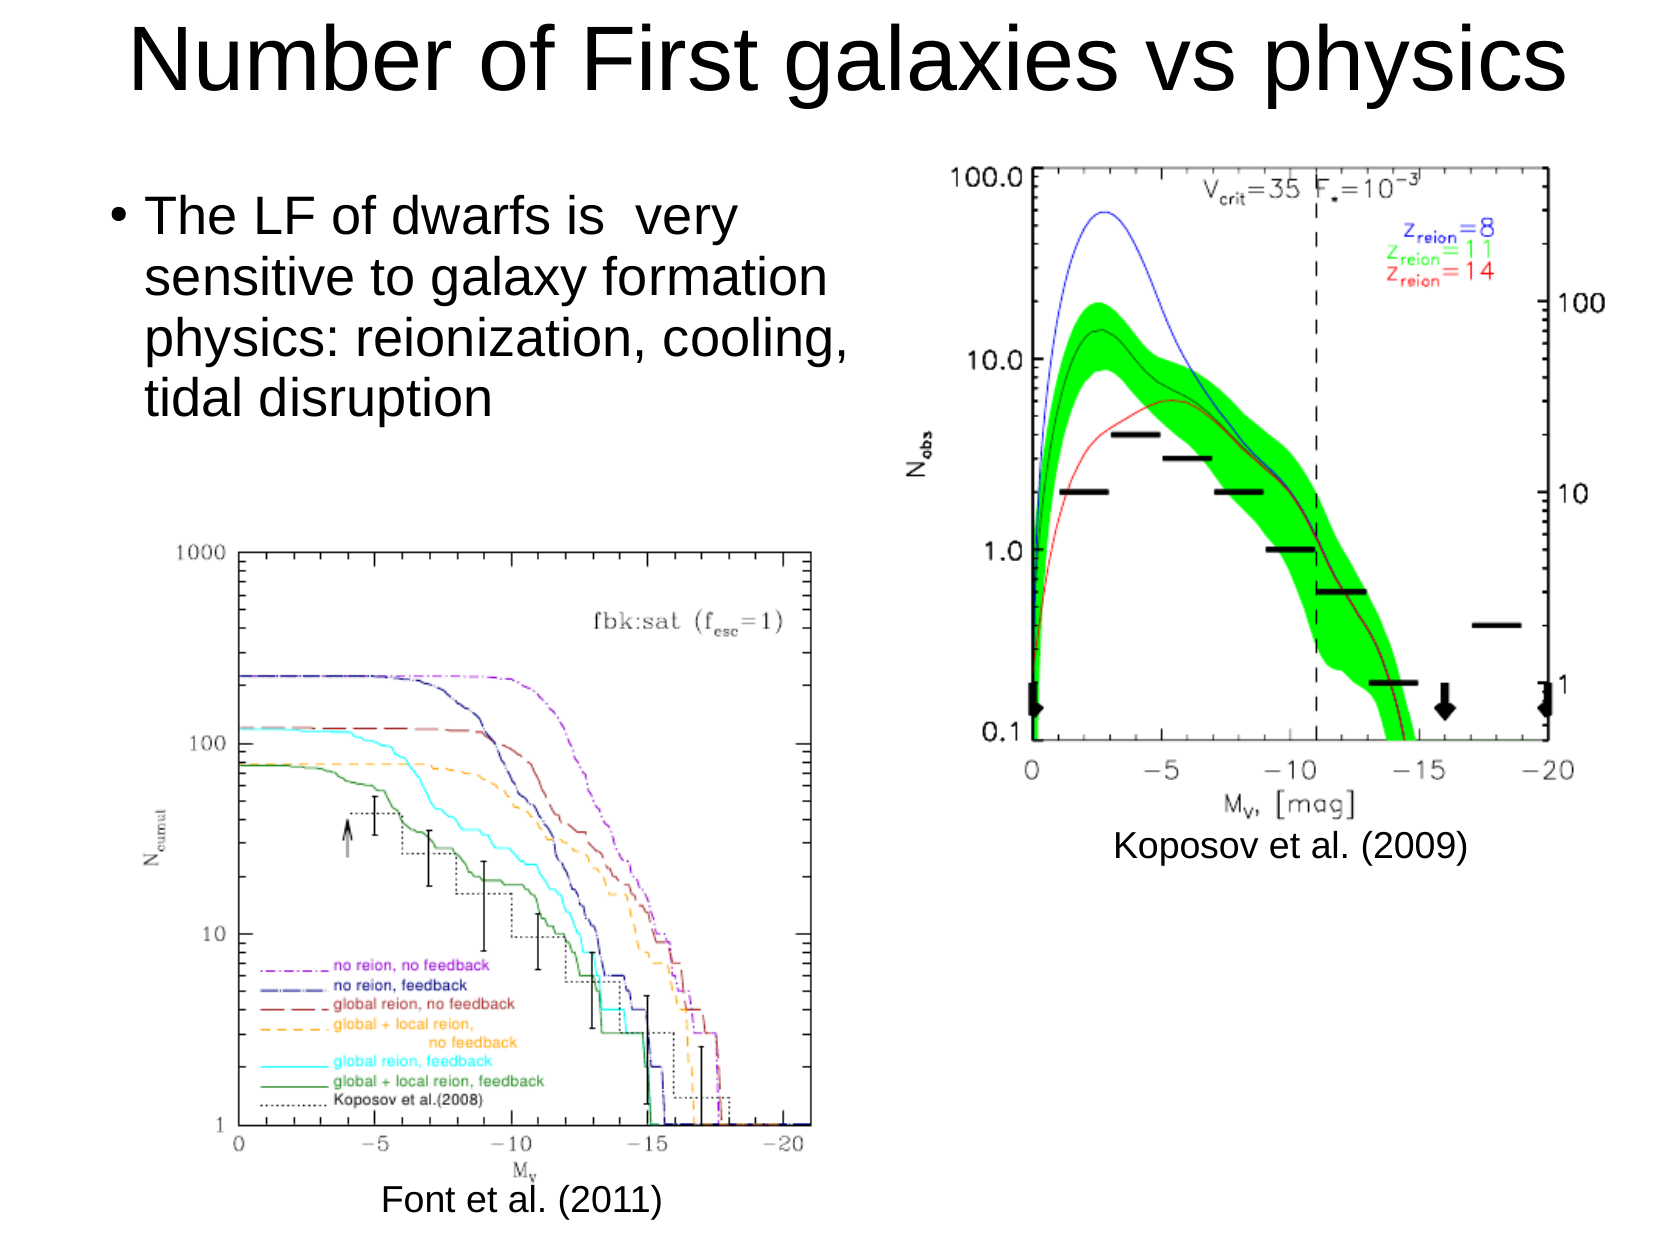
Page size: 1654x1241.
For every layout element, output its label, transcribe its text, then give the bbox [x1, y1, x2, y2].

text_box The LF of dwarfs is very sensitive to galaxy formation physics: reionization, cooling, tidal disruption [94, 178, 883, 497]
text_box Koposov et al. (2009) [1098, 817, 1595, 875]
text_box Font et al. (2011) [366, 1171, 709, 1229]
title Number of First galaxies vs physics [118, 0, 1607, 119]
picture [118, 151, 1630, 1207]
